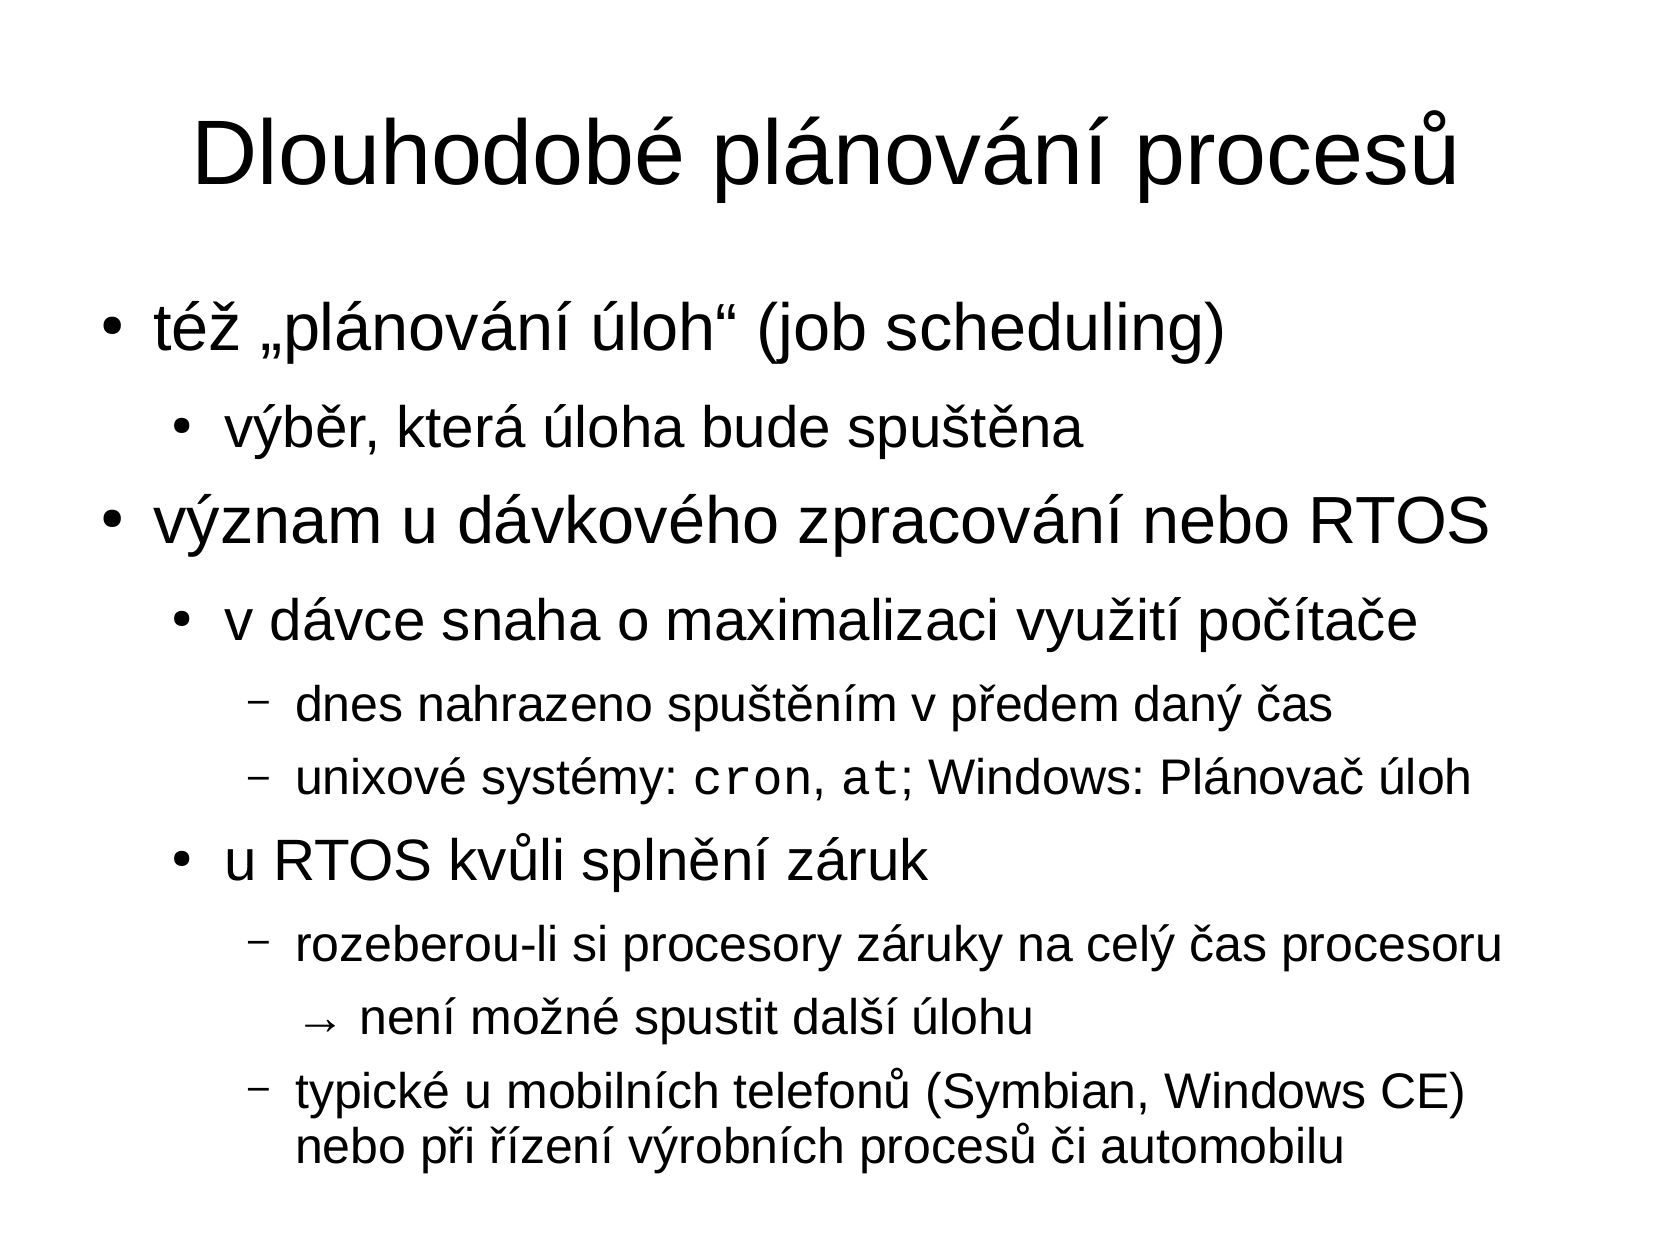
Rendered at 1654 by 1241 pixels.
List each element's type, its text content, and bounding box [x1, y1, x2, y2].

title Dlouhodobé plánování procesů [82, 56, 1571, 250]
list též „plánování úloh“ (job scheduling) výběr, která úloha bude spuštěna význam u dávkového zpracování nebo RTOS v dávce snaha o maximalizaci využití počítače dnes nahrazeno spuštěním v předem daný čas unixové systémy: cron, at; Windows: Plánovač úloh u RTOS kvůli splnění záruk rozeberou-li si procesory záruky na celý čas procesoru → není možné spustit další úlohu typické u mobilních telefonů (Symbian, Windows CE) nebo při řízení výrobních procesů či automobilu [82, 290, 1571, 1175]
